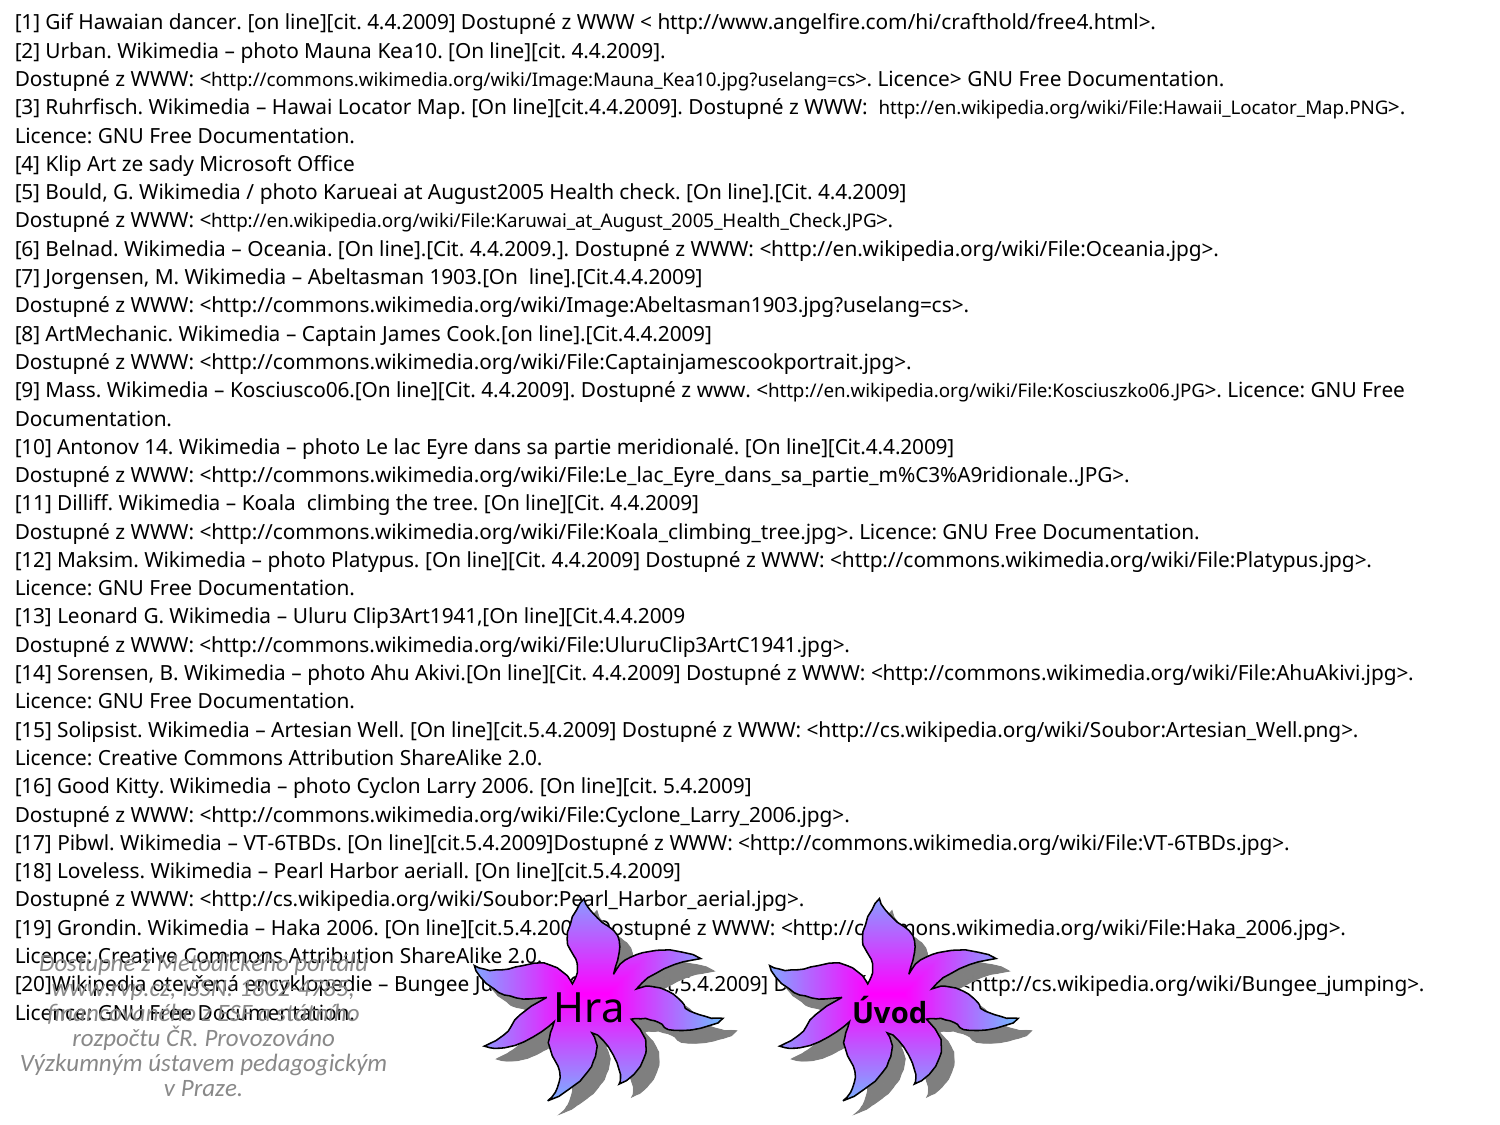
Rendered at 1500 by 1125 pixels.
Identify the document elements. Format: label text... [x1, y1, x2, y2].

text_box [843, 1041, 893, 1101]
text_box [640, 986, 723, 1031]
text_box [779, 1000, 837, 1049]
text_box [943, 986, 1019, 1031]
text_box [605, 1029, 647, 1085]
text_box Úvod [837, 984, 943, 1041]
text_box [484, 1002, 538, 1049]
text_box Hra [538, 969, 640, 1043]
text_box [1] Gif Hawaian dancer. [on line][cit. 4.4.2009] Dostupné z WWW < http://www.angelfire.com/hi/crafthold/free4.html>. [2] Urban. Wikimedia – photo Mauna Kea10. [On line][cit. 4.4.2009]. Dostupné z WWW: <http://commons.wikimedia.org/wiki/Image:Mauna_Kea10.jpg?uselang=cs>. Licence> GNU Free Documentation. [3] Ruhrfisch. Wikimedia – Hawai Locator Map. [On line][cit.4.4.2009]. Dostupné z WWW: http://en.wikipedia.org/wiki/File:Hawaii_Locator_Map.PNG>. Licence: GNU Free Documentation. [4] Klip Art ze sady Microsoft Office [5] Bould, G. Wikimedia / photo Karueai at August2005 Health check. [On line].[Cit. 4.4.2009] Dostupné z WWW: <http://en.wikipedia.org/wiki/File:Karuwai_at_August_2005_Health_Check.JPG>. [6] Belnad. Wikimedia – Oceania. [On line].[Cit. 4.4.2009.]. Dostupné z WWW: <http://en.wikipedia.org/wiki/File:Oceania.jpg>. [7] Jorgensen, M. Wikimedia – Abeltasman 1903.[On line].[Cit.4.4.2009] Dostupné z WWW: <http://commons.wikimedia.org/wiki/Image:Abeltasman1903.jpg?uselang=cs>. [8] ArtMechanic. Wikimedia – Captain James Cook.[on line].[Cit.4.4.2009] Dostupné z WWW: <http://commons.wikimedia.org/wiki/File:Captainjamescookportrait.jpg>. [9] Mass. Wikimedia – Kosciusco06.[On line][Cit. 4.4.2009]. Dostupné z www. <http://en.wikipedia.org/wiki/File:Kosciuszko06.JPG>. Licence: GNU Free Documentation. [10] Antonov 14. Wikimedia – photo Le lac Eyre dans sa partie meridionalé. [On line][Cit.4.4.2009] Dostupné z WWW: <http://commons.wikimedia.org/wiki/File:Le_lac_Eyre_dans_sa_partie_m%C3%A9ridionale..JPG>. [11] Dilliff. Wikimedia – Koala climbing the tree. [On line][Cit. 4.4.2009] Dostupné z WWW: <http://commons.wikimedia.org/wiki/File:Koala_climbing_tree.jpg>. Licence: GNU Free Documentation. [12] Maksim. Wikimedia – photo Platypus. [On line][Cit. 4.4.2009] Dostupné z WWW: <http://commons.wikimedia.org/wiki/File:Platypus.jpg>. Licence: GNU Free Documentation. [13] Leonard G. Wikimedia – Uluru Clip3Art1941,[On line][Cit.4.4.2009 Dostupné z WWW: <http://commons.wikimedia.org/wiki/File:UluruClip3ArtC1941.jpg>. [14] Sorensen, B. Wikimedia – photo Ahu Akivi.[On line][Cit. 4.4.2009] Dostupné z WWW: <http://commons.wikimedia.org/wiki/File:AhuAkivi.jpg>. Licence: GNU Free Documentation. [15] Solipsist. Wikimedia – Artesian Well. [On line][cit.5.4.2009] Dostupné z WWW: <http://cs.wikipedia.org/wiki/Soubor:Artesian_Well.png>. Licence: Creative Commons Attribution ShareAlike 2.0. [16] Good Kitty. Wikimedia – photo Cyclon Larry 2006. [On line][cit. 5.4.2009] Dostupné z WWW: <http://commons.wikimedia.org/wiki/File:Cyclone_Larry_2006.jpg>. [17] Pibwl. Wikimedia – VT-6TBDs. [On line][cit.5.4.2009]Dostupné z WWW: <http://commons.wikimedia.org/wiki/File:VT-6TBDs.jpg>. [18] Loveless. Wikimedia – Pearl Harbor aeriall. [On line][cit.5.4.2009] Dostupné z WWW: <http://cs.wikipedia.org/wiki/Soubor:Pearl_Harbor_aerial.jpg>. [19] Grondin. Wikimedia – Haka 2006. [On line][cit.5.4.2009] Dostupné z WWW: <http://commons.wikimedia.org/wiki/File:Haka_2006.jpg>. Licence: Creative Commons Attribution ShareAlike 2.0. [20]Wikipedia otevřená encyklopedie – Bungee Jumping.[On line][cit,5.4.2009] Dostupné z WWW: <http://cs.wikipedia.org/wiki/Bungee_jumping>. Licence: GNU Free Documentation. [0, 0, 1447, 1125]
text_box [769, 898, 997, 1000]
text_box [474, 962, 559, 1000]
text_box Dostupné z Metodického portálu www.rvp.cz, ISSN: 1802-4785, financovaného z ESF a státního rozpočtu ČR. Provozováno Výzkumným ústavem pedagogickým v Praze. [0, 952, 408, 1103]
text_box [567, 898, 701, 986]
text_box [898, 1041, 942, 1085]
text_box [547, 1043, 598, 1101]
